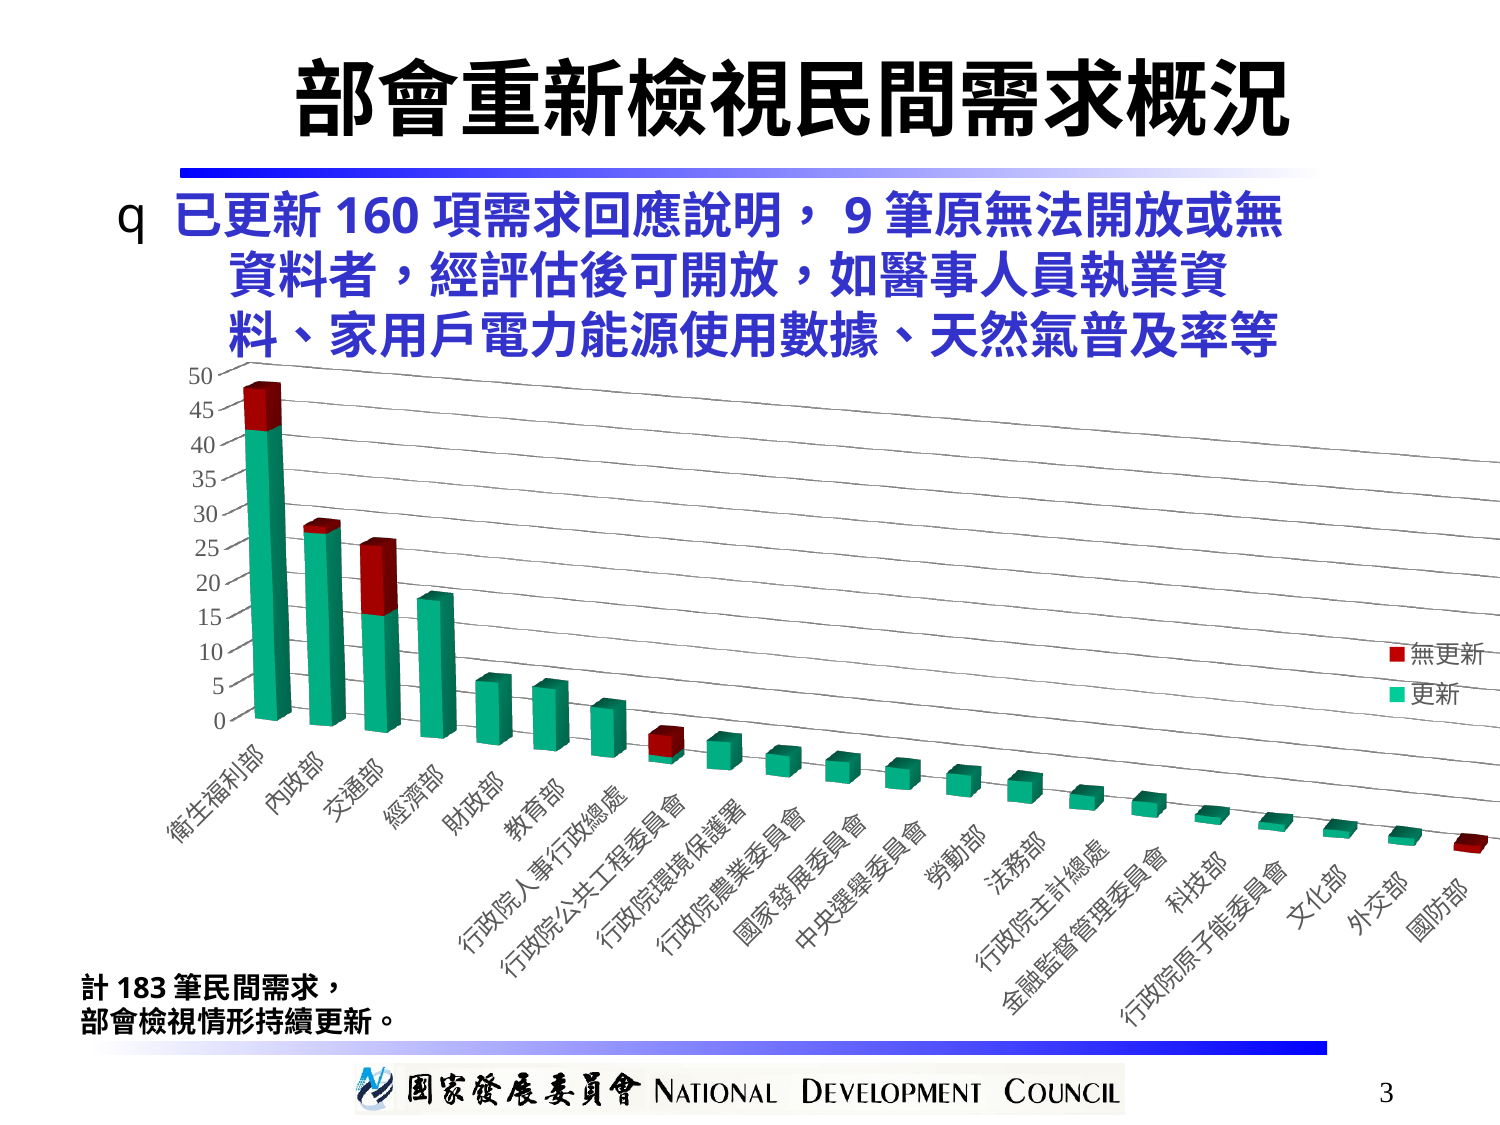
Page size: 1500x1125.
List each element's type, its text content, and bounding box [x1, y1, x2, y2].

text_box 3 [1364, 1070, 1490, 1106]
text_box 計183筆民間需求， 部會檢視情形持續更新。 [65, 961, 420, 1048]
text_box 部會重新檢視民間需求概況 [155, 38, 1431, 184]
chart [83, 348, 1500, 1050]
text_box 已更新160項需求回應說明，9筆原無法開放或無資料者，經評估後可開放，如醫事人員執業資料、家用戶電力能源使用數據、天然氣普及率等 [101, 176, 1307, 364]
